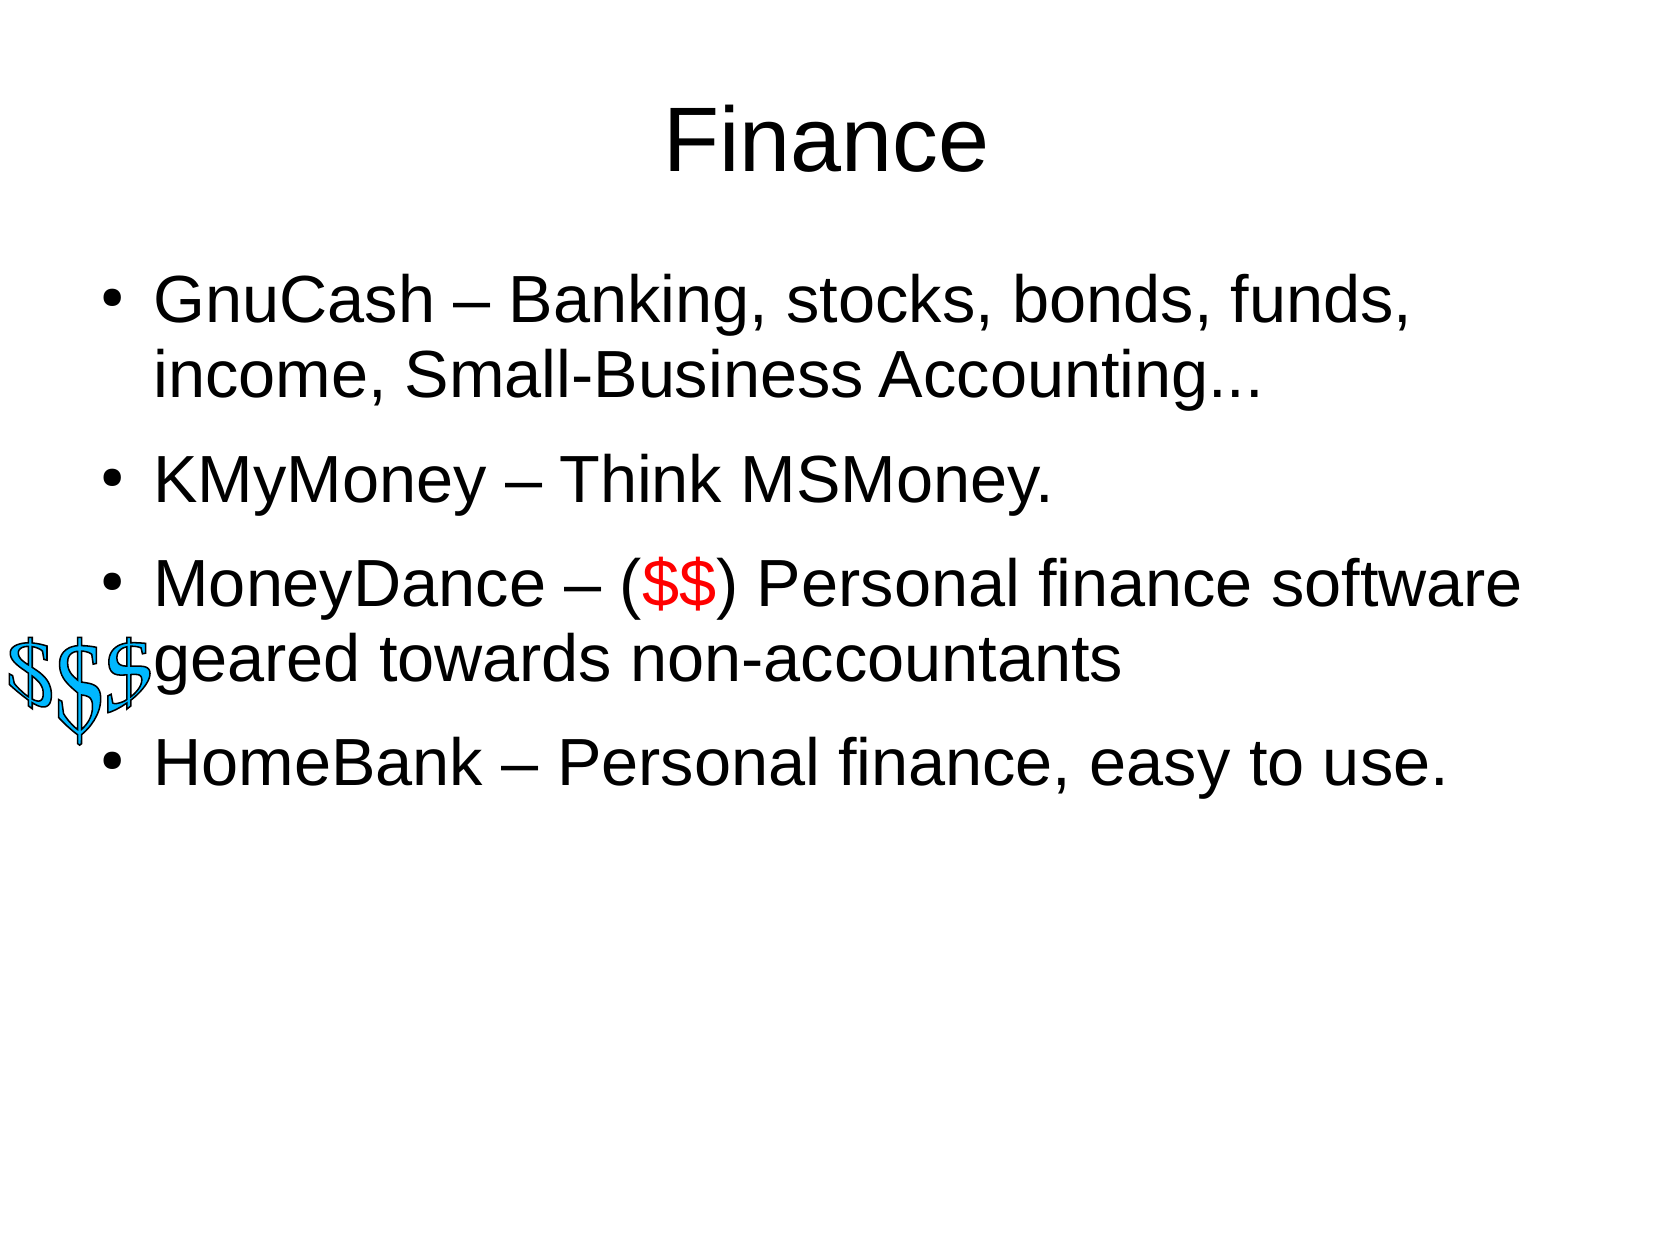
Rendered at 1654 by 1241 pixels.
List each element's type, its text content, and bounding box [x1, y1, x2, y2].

title Finance [82, 45, 1571, 233]
list GnuCash – Banking, stocks, bonds, funds, income, Small-Business Accounting... KMyMoney – Think MSMoney. MoneyDance – ($$) Personal finance software geared towards non-accountants HomeBank – Personal finance, easy to use. [82, 262, 1538, 1169]
text_box $$$ [107, 637, 151, 713]
text_box $$$ [58, 637, 101, 746]
text_box $$$ [9, 637, 52, 709]
